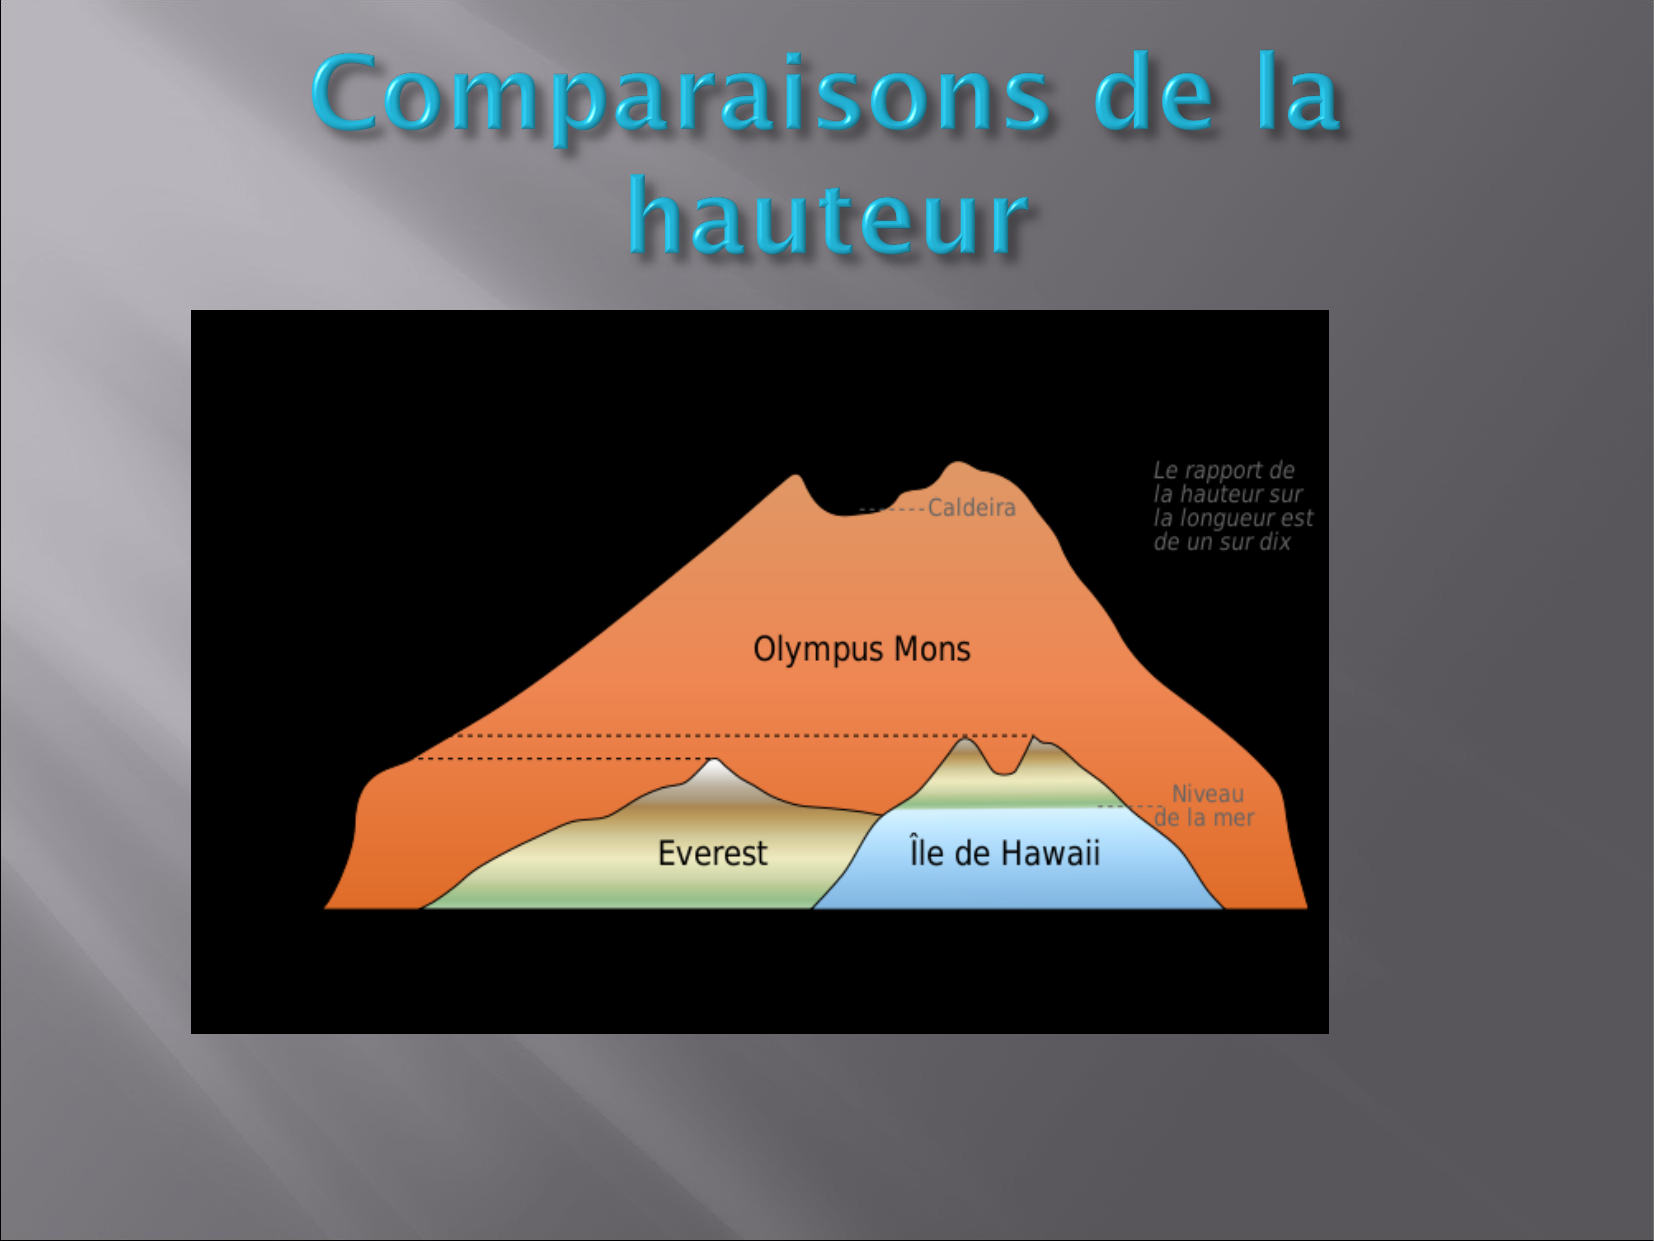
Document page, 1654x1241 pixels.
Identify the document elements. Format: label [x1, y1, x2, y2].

text_box [82, 0, 1572, 302]
picture [0, 0, 1654, 1241]
